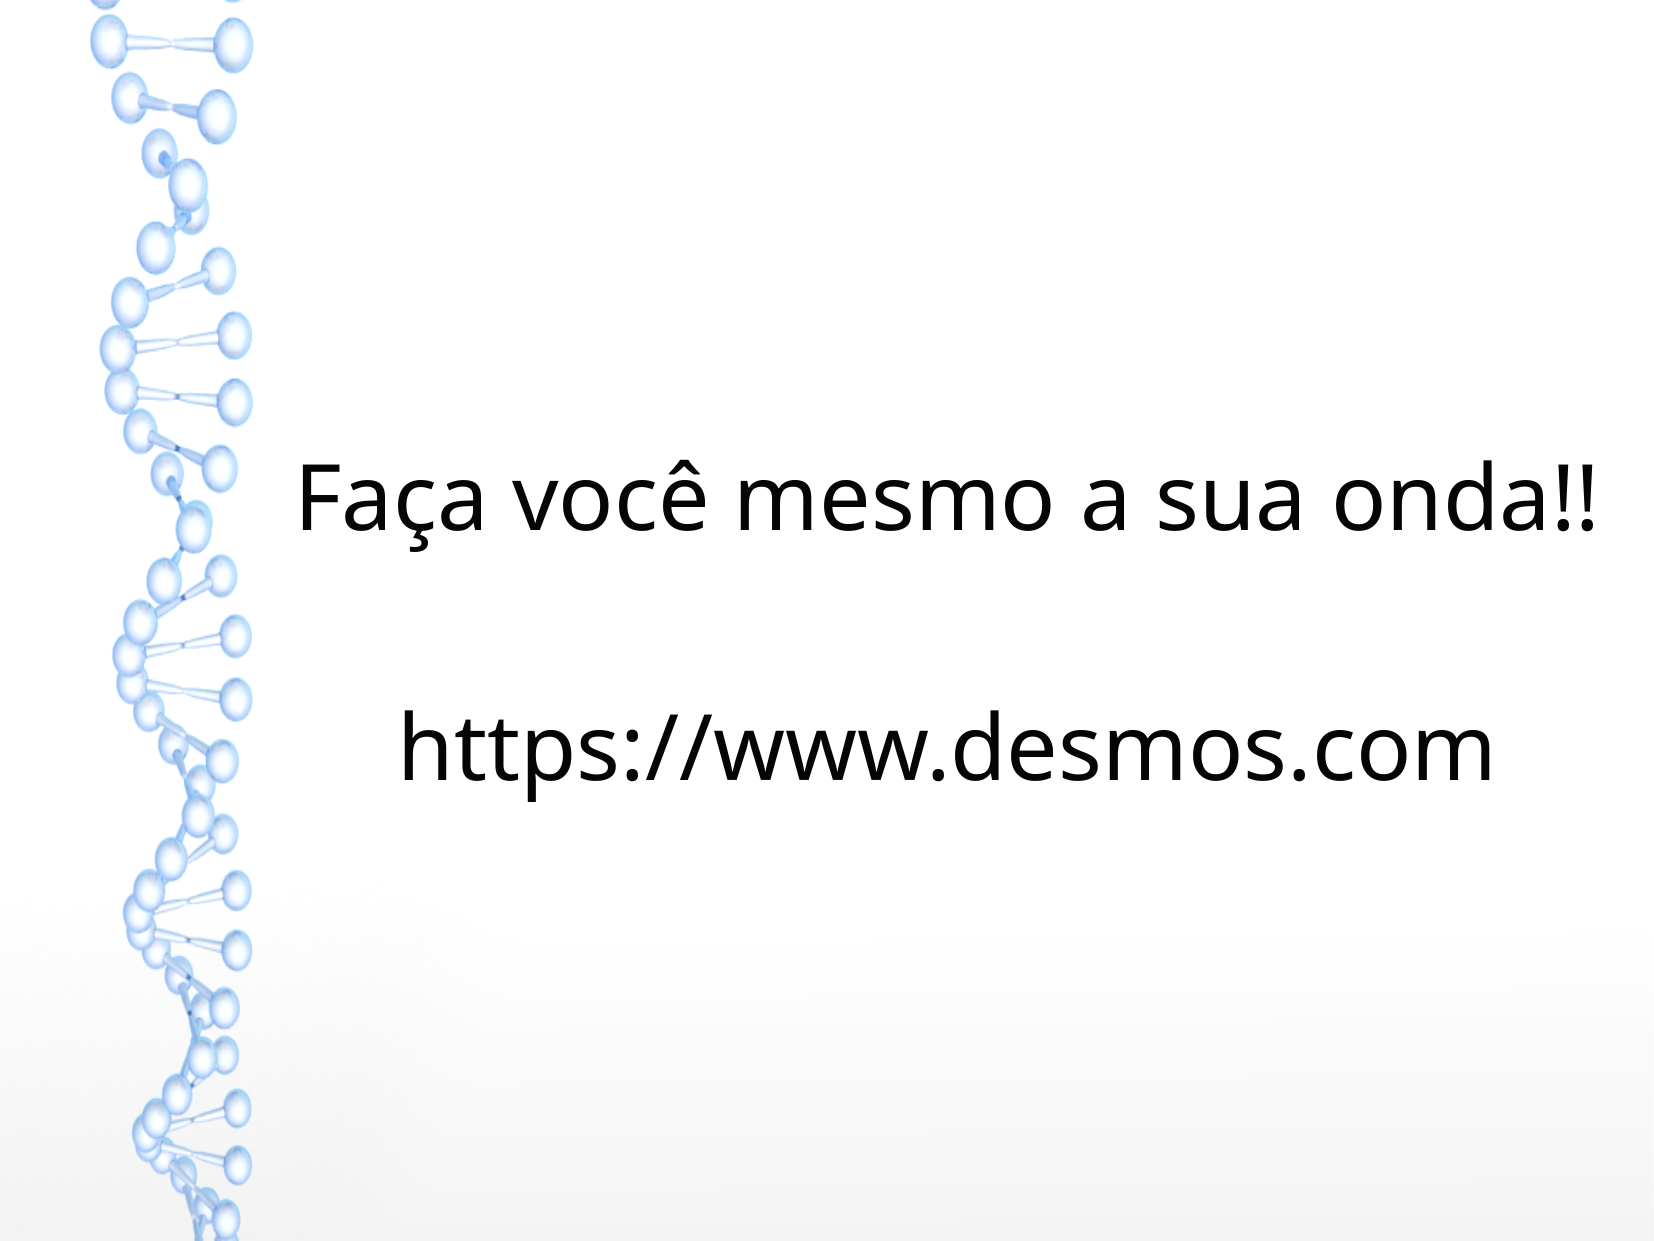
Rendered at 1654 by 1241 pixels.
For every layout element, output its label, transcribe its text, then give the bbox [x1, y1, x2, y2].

picture [0, 0, 1654, 1241]
title Faça você mesmo a sua onda!! https://www.desmos.com [265, 454, 1630, 786]
